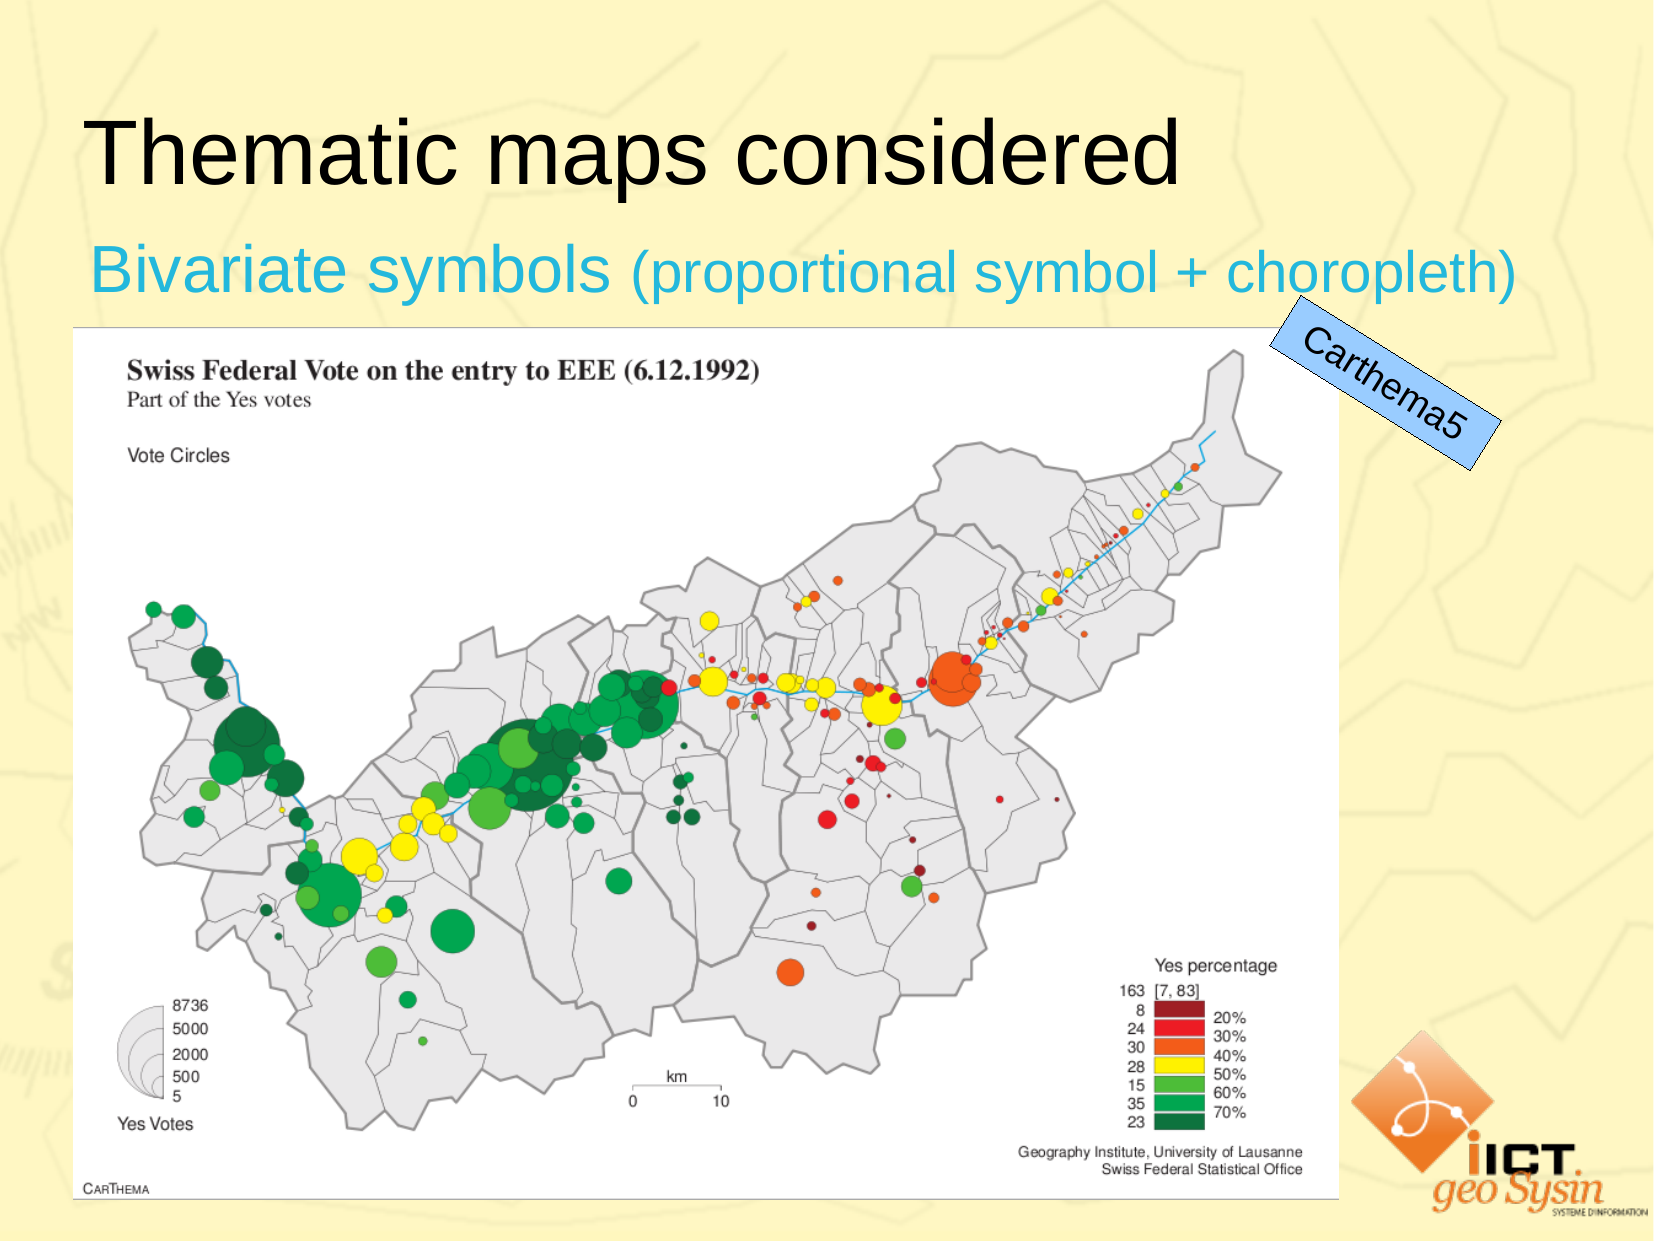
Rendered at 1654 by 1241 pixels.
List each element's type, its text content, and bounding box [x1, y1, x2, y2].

title Thematic maps considered [82, 56, 1571, 250]
text_box Carthema5 [1269, 295, 1502, 471]
text_box Bivariate symbols (proportional symbol + choropleth) [75, 225, 1533, 315]
picture [0, 0, 1654, 1241]
